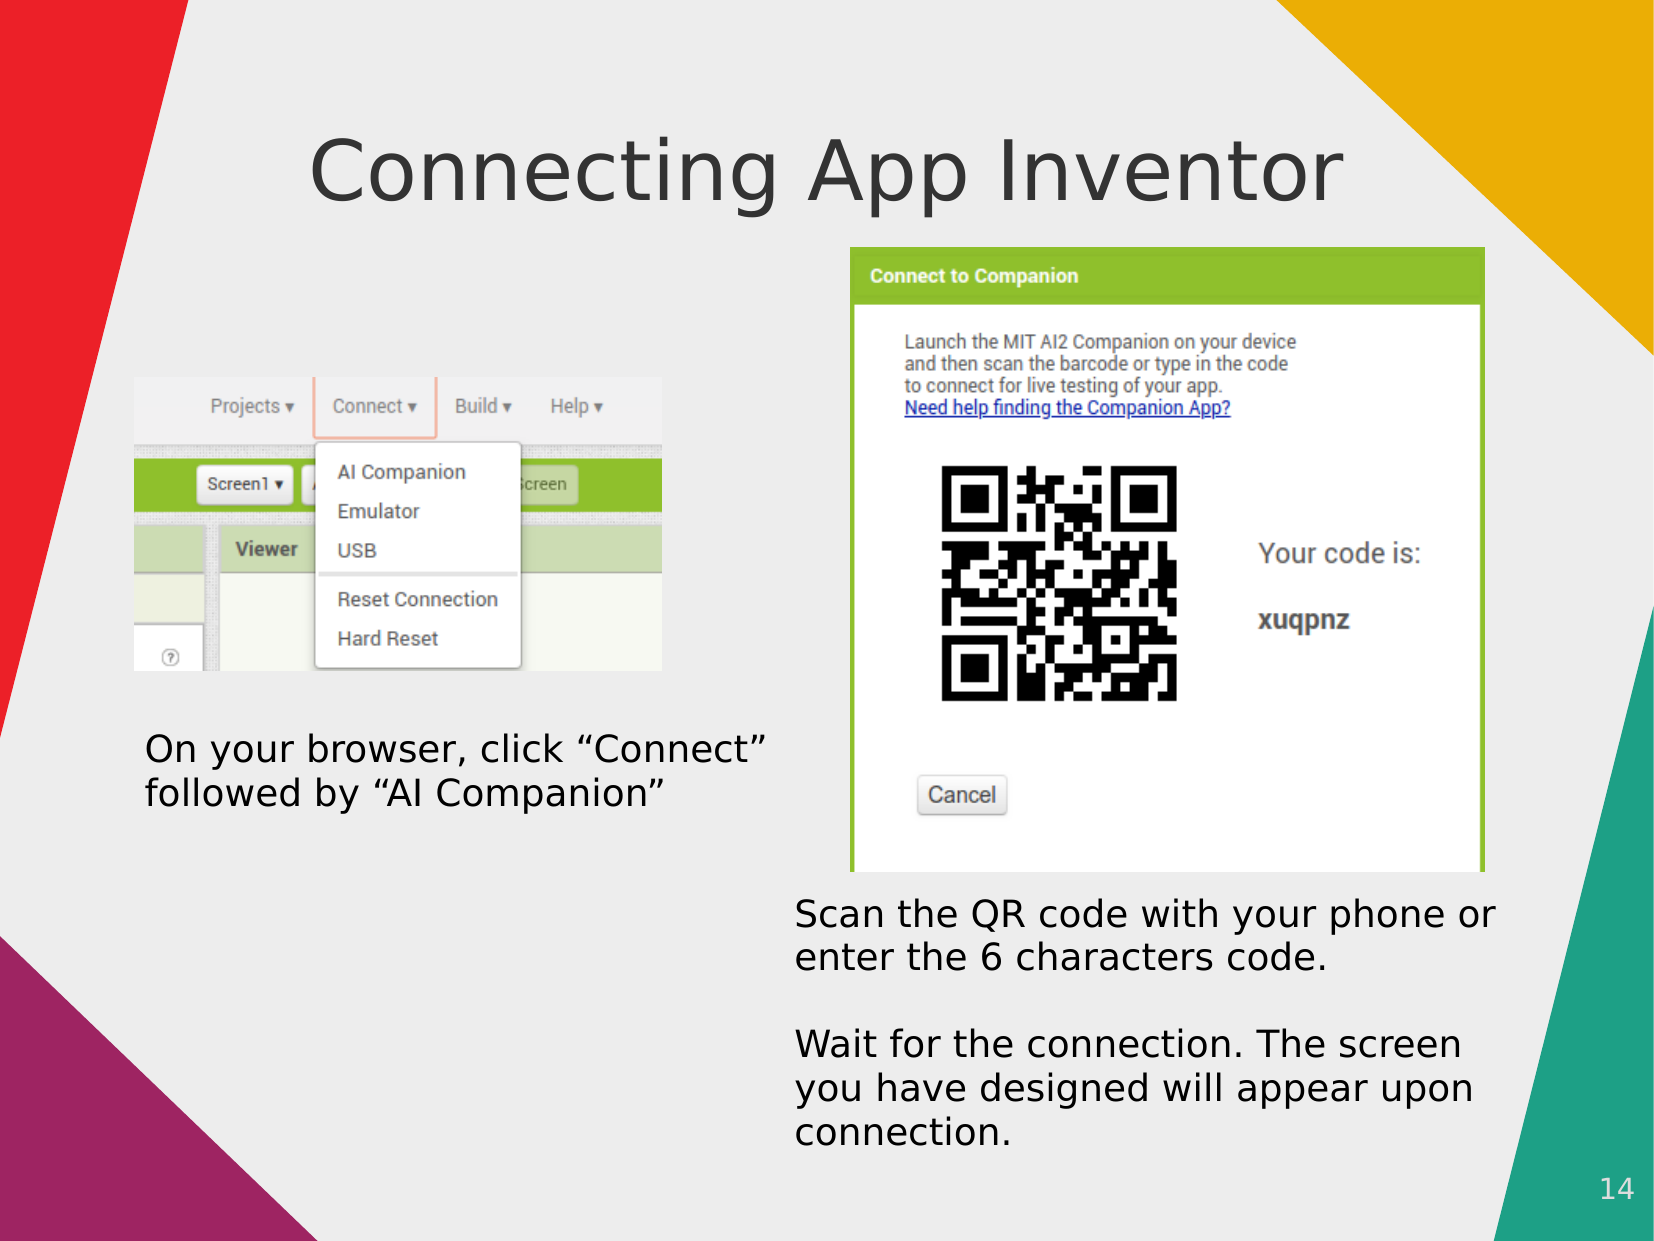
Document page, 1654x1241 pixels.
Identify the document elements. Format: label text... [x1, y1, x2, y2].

text_box On your browser, click “Connect” followed by “AI Companion” [129, 720, 792, 823]
title Connecting App Inventor [114, 73, 1539, 271]
picture [134, 377, 662, 671]
picture [850, 247, 1485, 872]
text_box Scan the QR code with your phone or enter the 6 characters code. Wait for the connection. The screen you have designed will appear upon connection. [779, 885, 1512, 1205]
